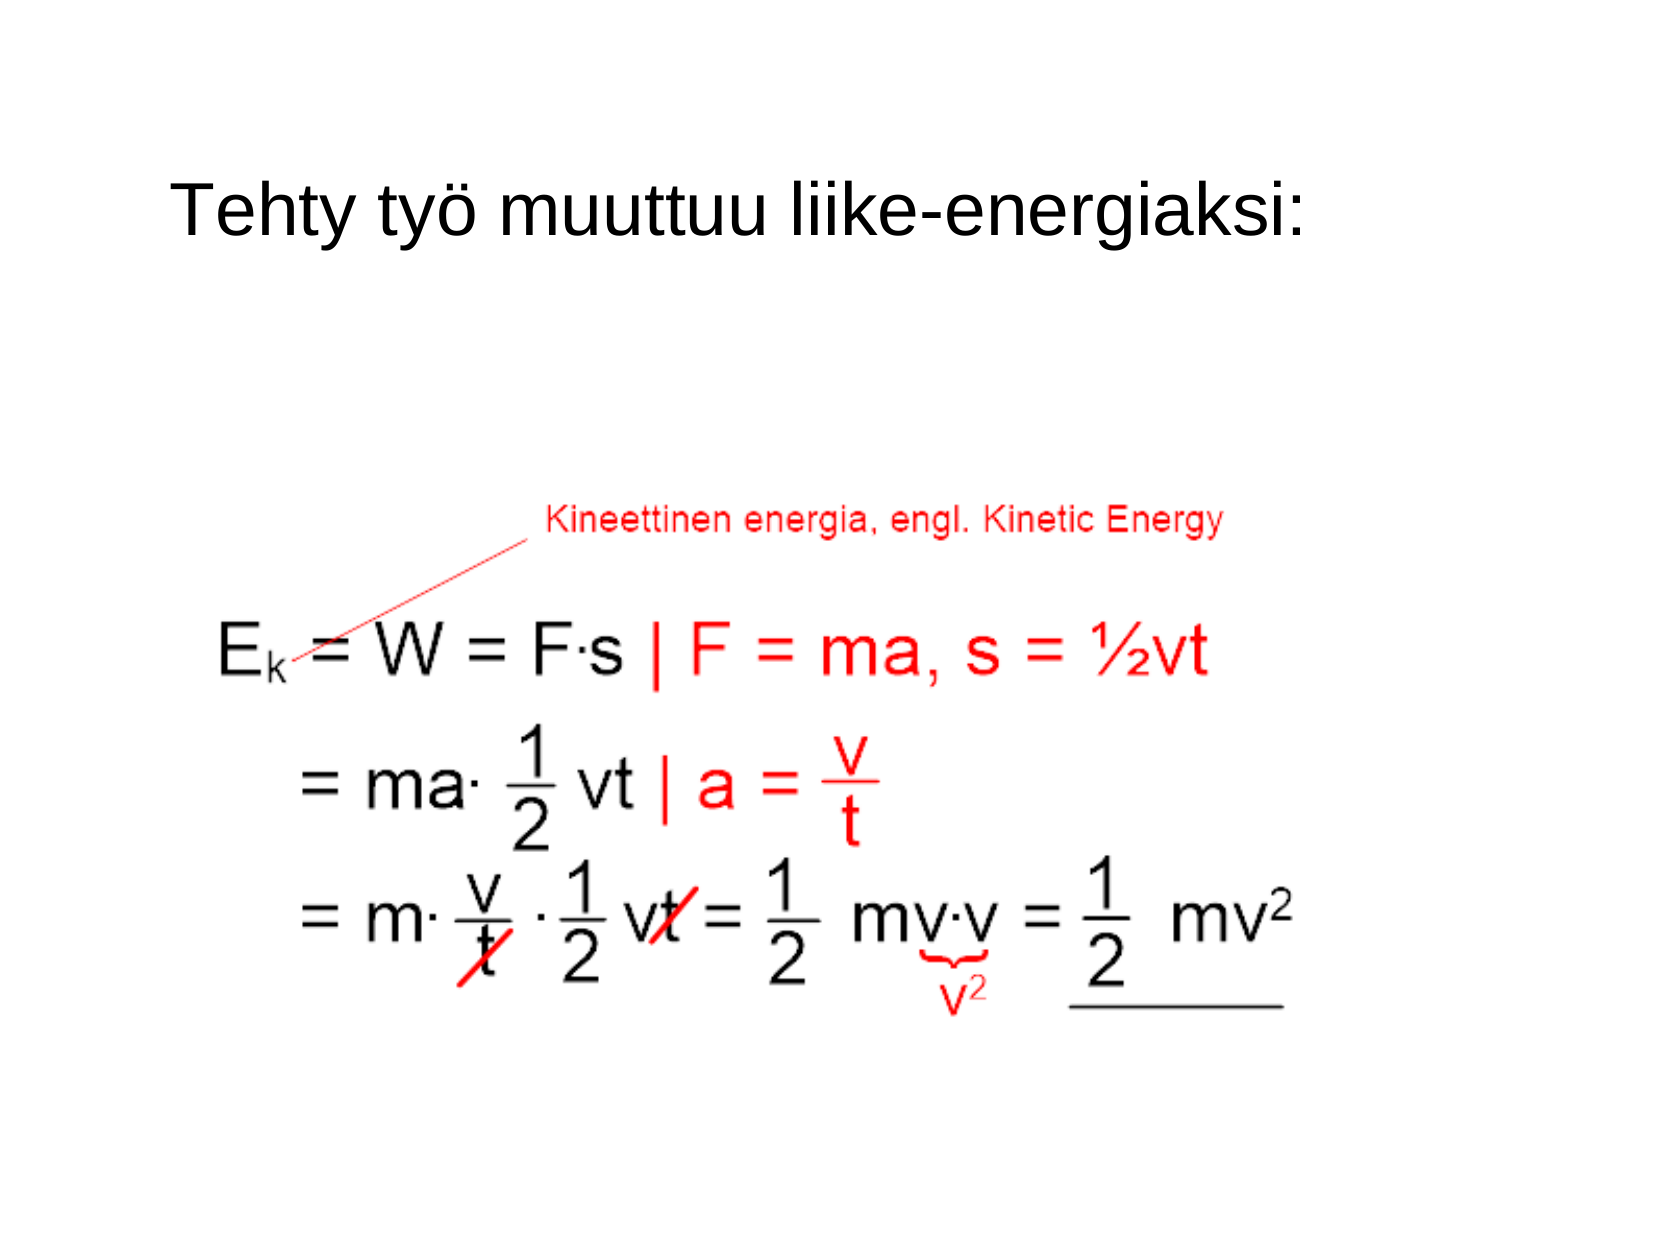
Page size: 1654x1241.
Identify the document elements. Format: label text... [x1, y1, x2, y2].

picture [153, 401, 1516, 1092]
text_box Tehty työ muuttuu liike-energiaksi: [154, 153, 1323, 259]
